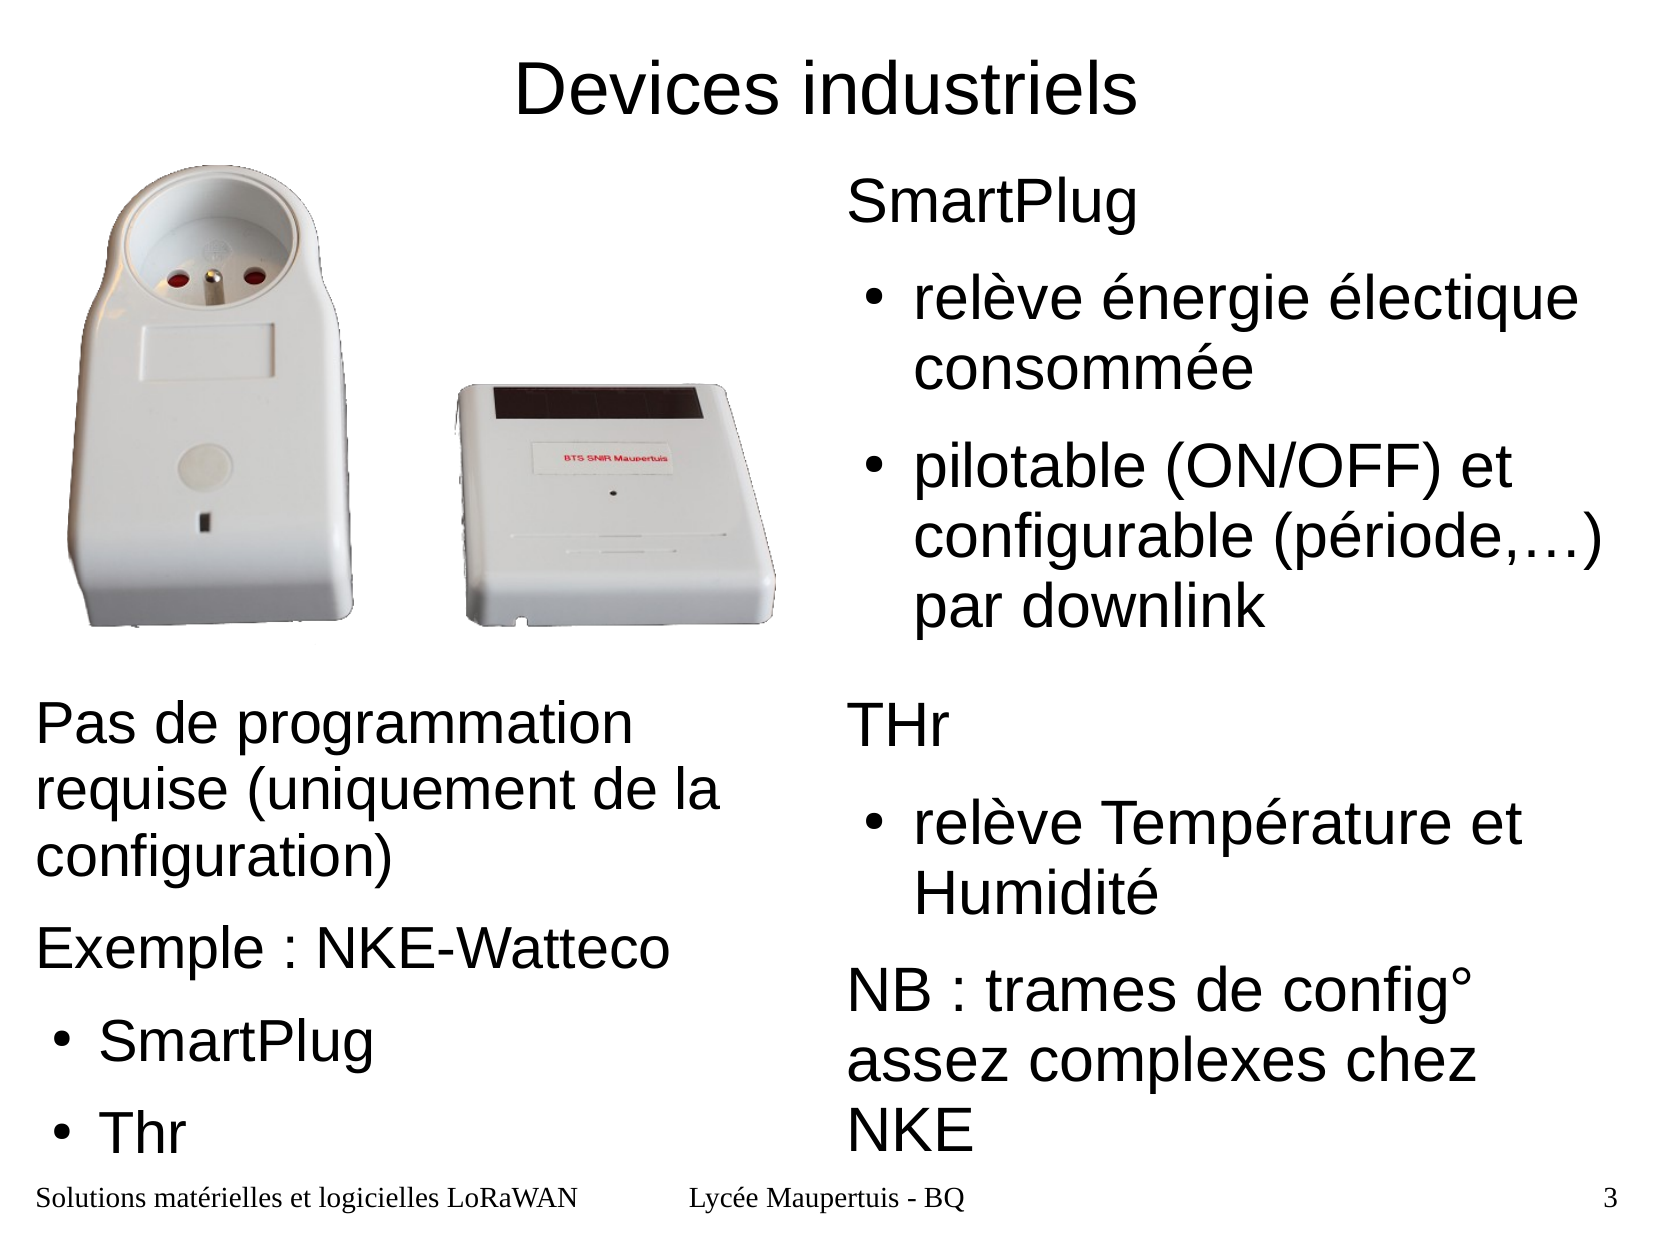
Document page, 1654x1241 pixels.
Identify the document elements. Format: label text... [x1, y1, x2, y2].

picture [67, 165, 776, 645]
list Pas de programmation requise (uniquement de la configuration) Exemple : NKE-Watteco SmartPlug Thr [35, 689, 808, 1169]
list SmartPlug relève énergie électique consommée pilotable (ON/OFF) et configurable (période,…) par downlink [846, 165, 1619, 645]
list THr relève Température et Humidité NB : trames de config° assez complexes chez NKE [846, 689, 1619, 1169]
title Devices industriels [35, 35, 1619, 142]
